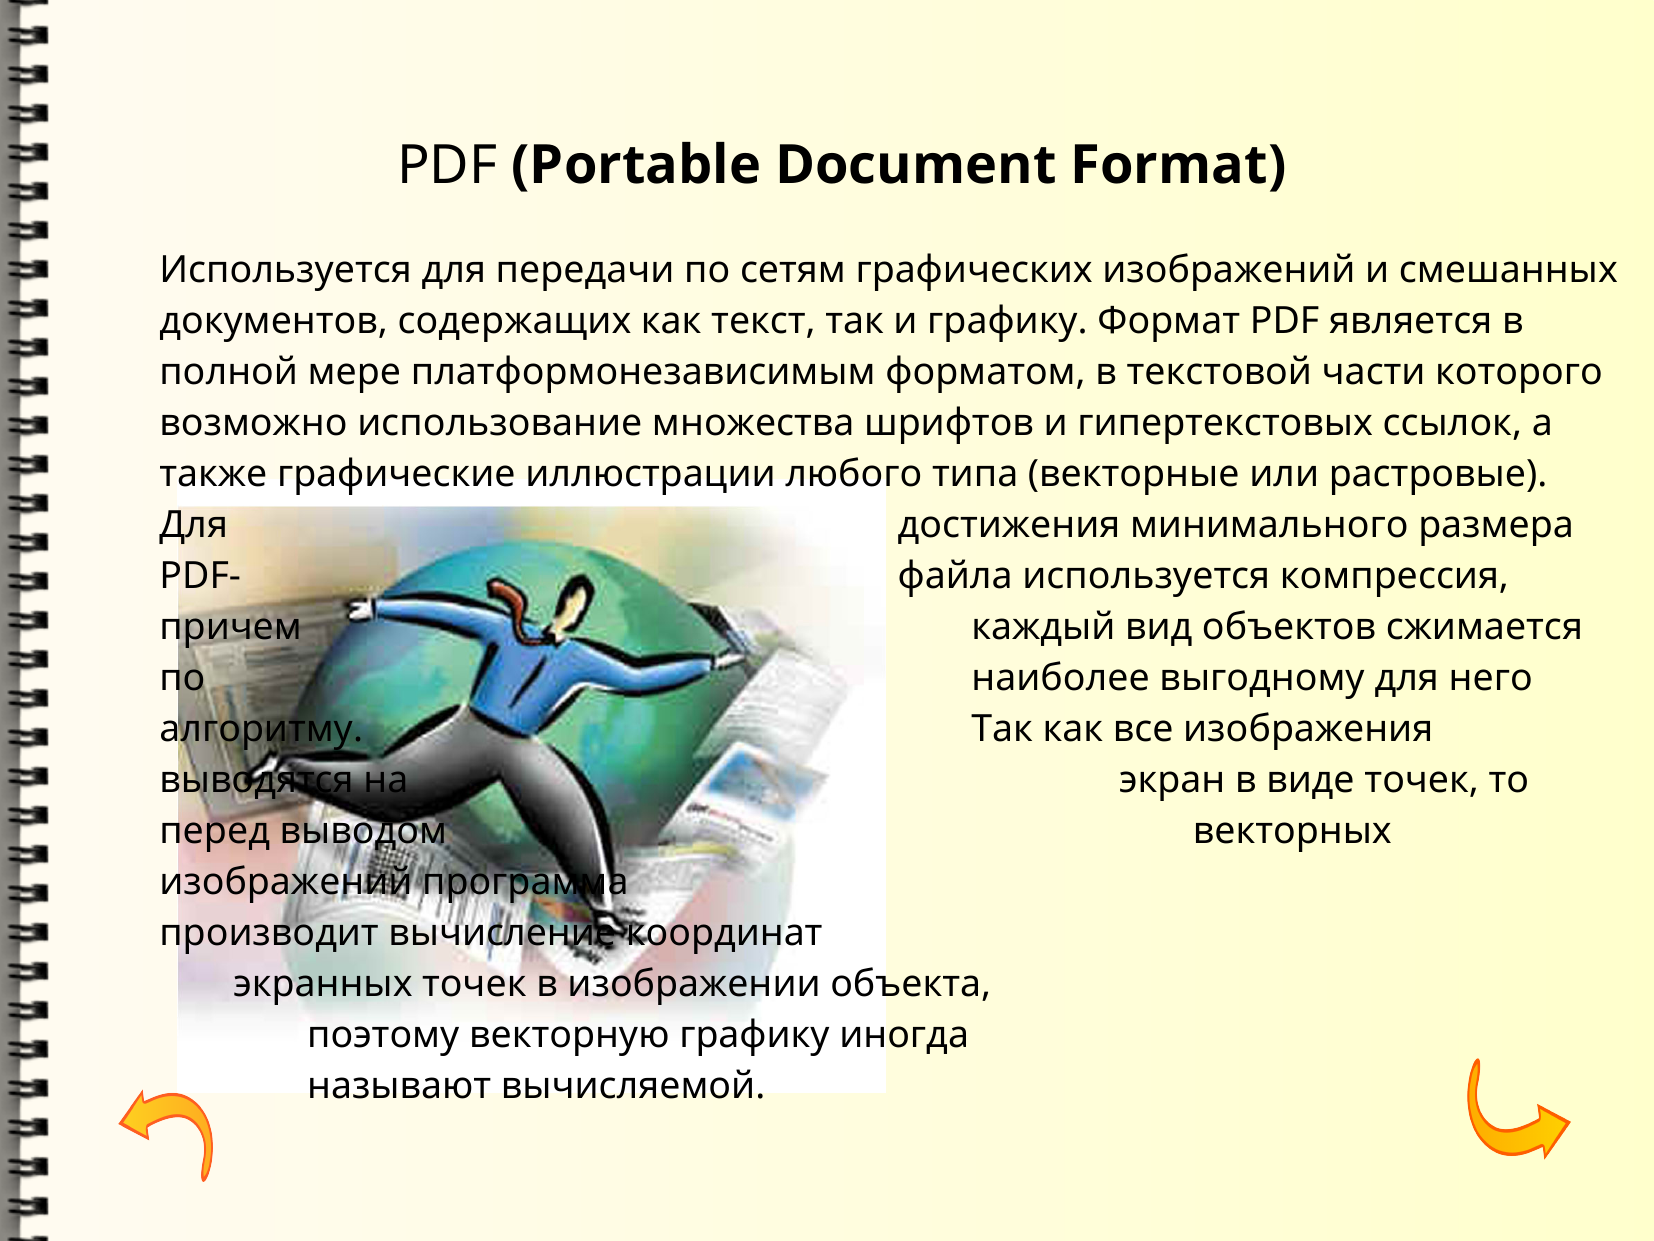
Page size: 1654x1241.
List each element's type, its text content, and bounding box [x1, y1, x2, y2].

picture [118, 1089, 213, 1182]
picture [0, 0, 1654, 1241]
title PDF (Portable Document Format) [123, 59, 1536, 242]
list Используется для передачи по сетям графических изображений и смешанных документов, содержащих как текст, так и графику. Формат PDF является в полной мере платформонезависимым форматом, в текстовой части которого возможно использование множества шрифтов и гипертекстовых ссылок, а также графические иллюстрации любого типа (векторные или растровые). Для достижения минимального размера PDF- файла используется компрессия, причем каждый вид объектов сжимается по наиболее выгодному для него алгоритму. Так как все изображения выводятся на экран в виде точек, то перед выводом векторных изображений программа производит вычисление координат экранных точек в изображении объекта, поэтому векторную графику иногда называют вычисляемой. [88, 242, 1625, 1182]
picture [1467, 1058, 1571, 1160]
